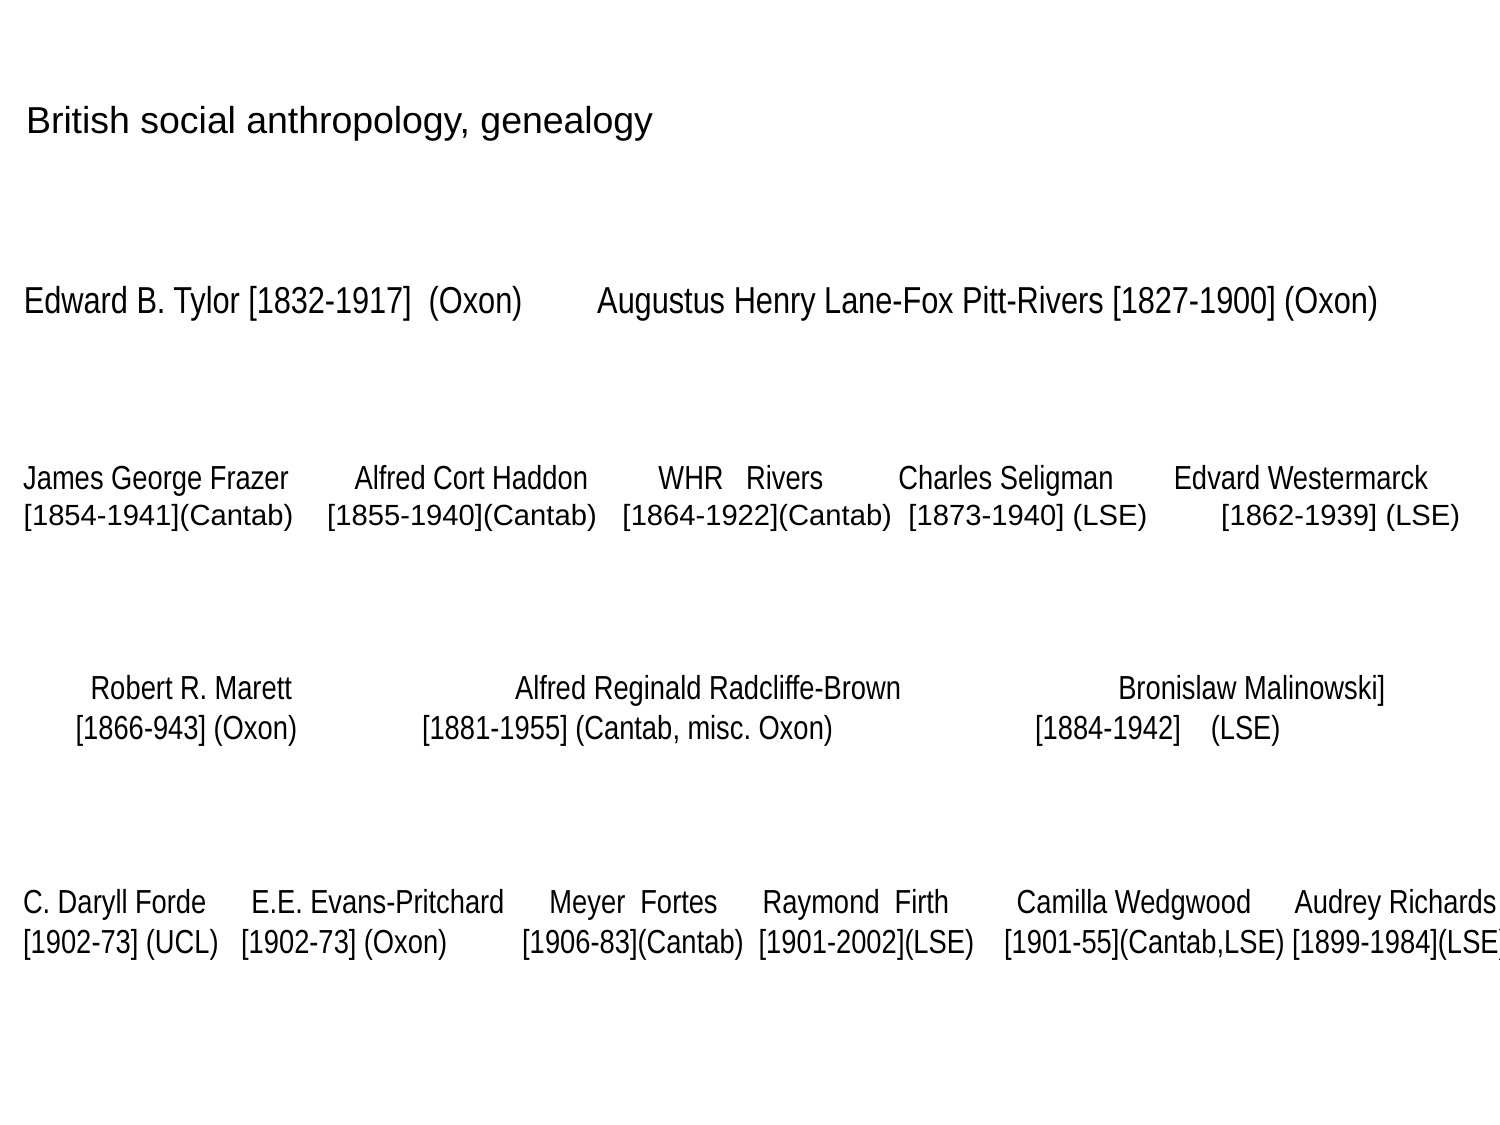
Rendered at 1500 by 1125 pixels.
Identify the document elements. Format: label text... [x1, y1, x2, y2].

text_box British social anthropology, genealogy Edward B. Tylor [1832-1917] (Oxon) Augustus Henry Lane-Fox Pitt-Rivers [1827-1900] (Oxon) James George Frazer Alfred Cort Haddon WHR Rivers Charles Seligman Edvard Westermarck [1854-1941](Cantab) [1855-1940](Cantab) [1864-1922](Cantab) [1873-1940] (LSE) [1862-1939] (LSE) Robert R. Marett Alfred Reginald Radcliffe-Brown Bronislaw Malinowski] [1866-943] (Oxon) [1881-1955] (Cantab, misc. Oxon) [1884-1942] (LSE) C. Daryll Forde E.E. Evans-Pritchard Meyer Fortes Raymond Firth Camilla Wedgwood Audrey Richards [1902-73] (UCL) [1902-73] (Oxon) [1906-83](Cantab) [1901-2002](LSE) [1901-55](Cantab,LSE) [1899-1984](LSE) [0, 43, 1500, 1071]
